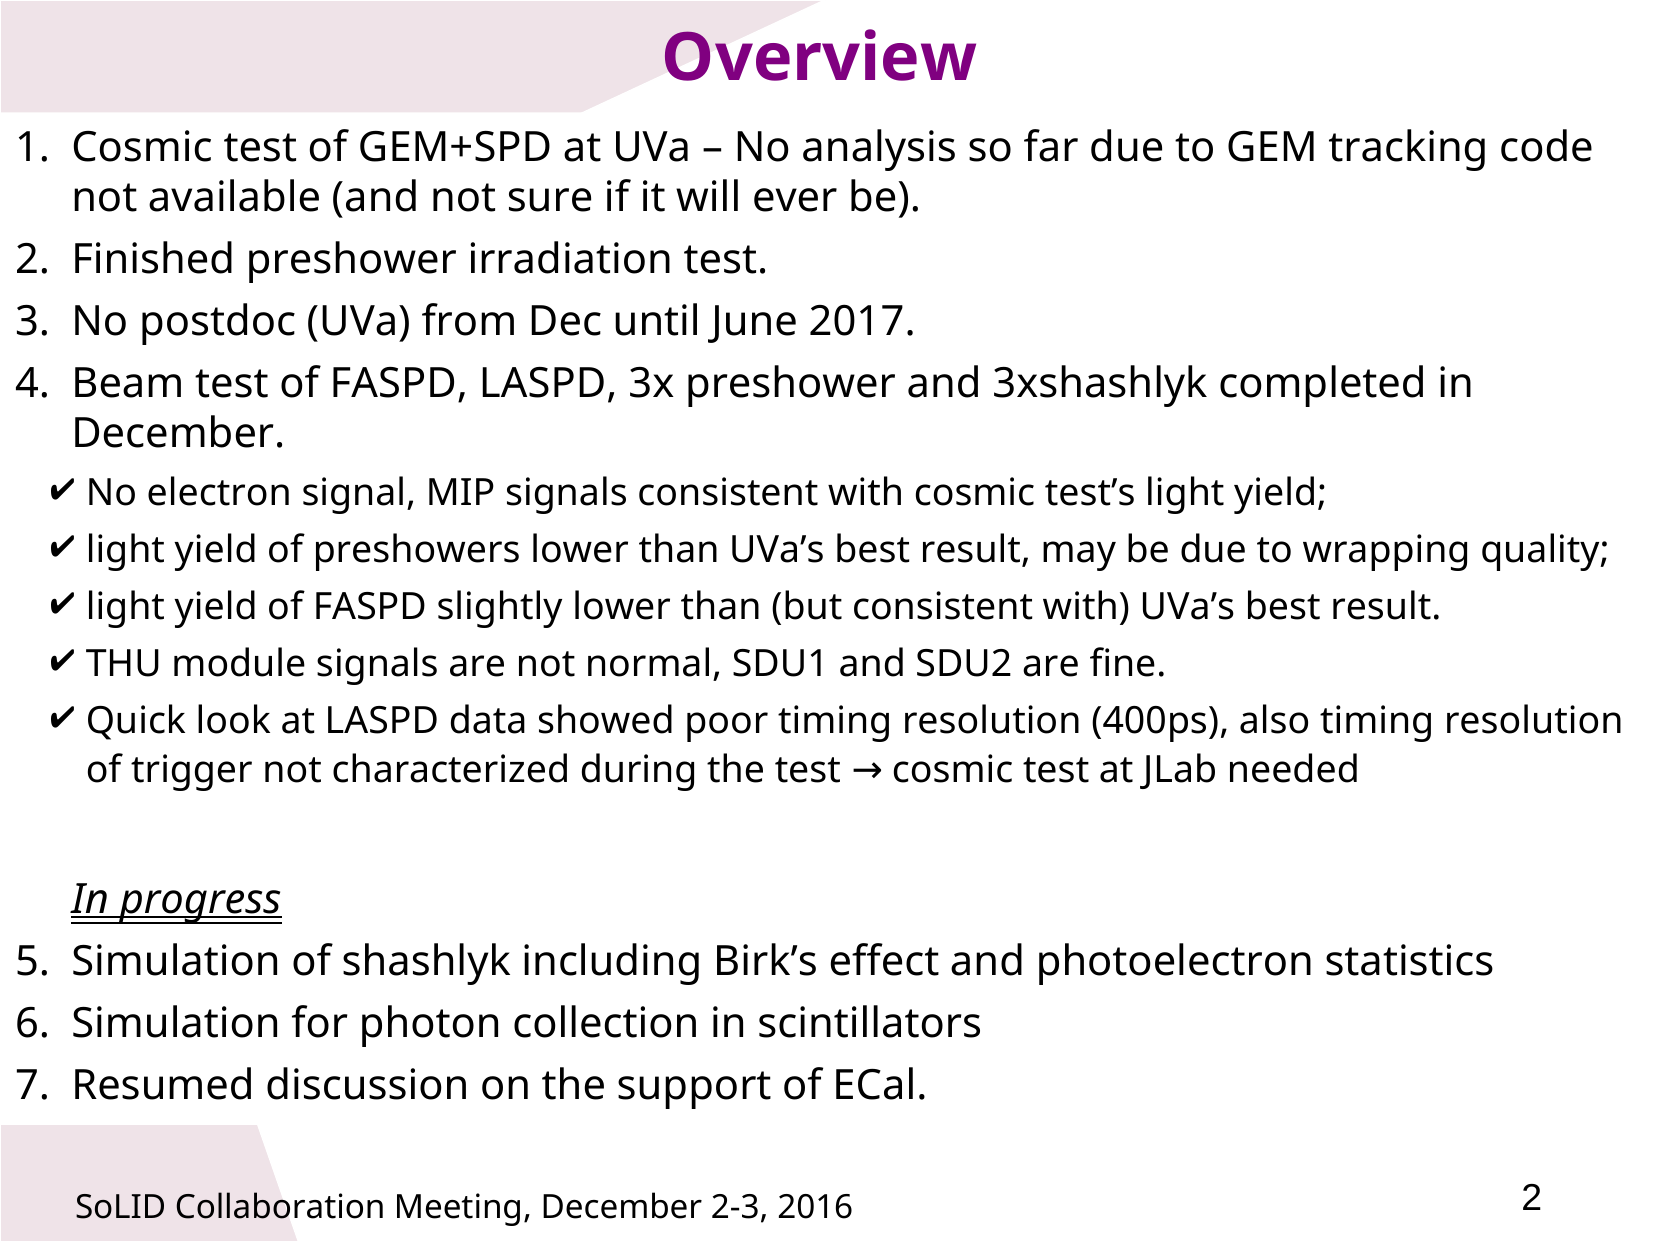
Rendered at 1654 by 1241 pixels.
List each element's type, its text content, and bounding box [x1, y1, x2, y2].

title Overview [68, 13, 1571, 112]
text_box Cosmic test of GEM+SPD at UVa – No analysis so far due to GEM tracking code not available (and not sure if it will ever be). Finished preshower irradiation test. No postdoc (UVa) from Dec until June 2017. Beam test of FASPD, LASPD, 3x preshower and 3xshashlyk completed in December. No electron signal, MIP signals consistent with cosmic test’s light yield; light yield of preshowers lower than UVa’s best result, may be due to wrapping quality; light yield of FASPD slightly lower than (but consistent with) UVa’s best result. THU module signals are not normal, SDU1 and SDU2 are fine. Quick look at LASPD data showed poor timing resolution (400ps), also timing resolution of trigger not characterized during the test → cosmic test at JLab needed In progress Simulation of shashlyk including Birk’s effect and photoelectron statistics Simulation for photon collection in scintillators Resumed discussion on the support of ECal. [0, 112, 1651, 1125]
